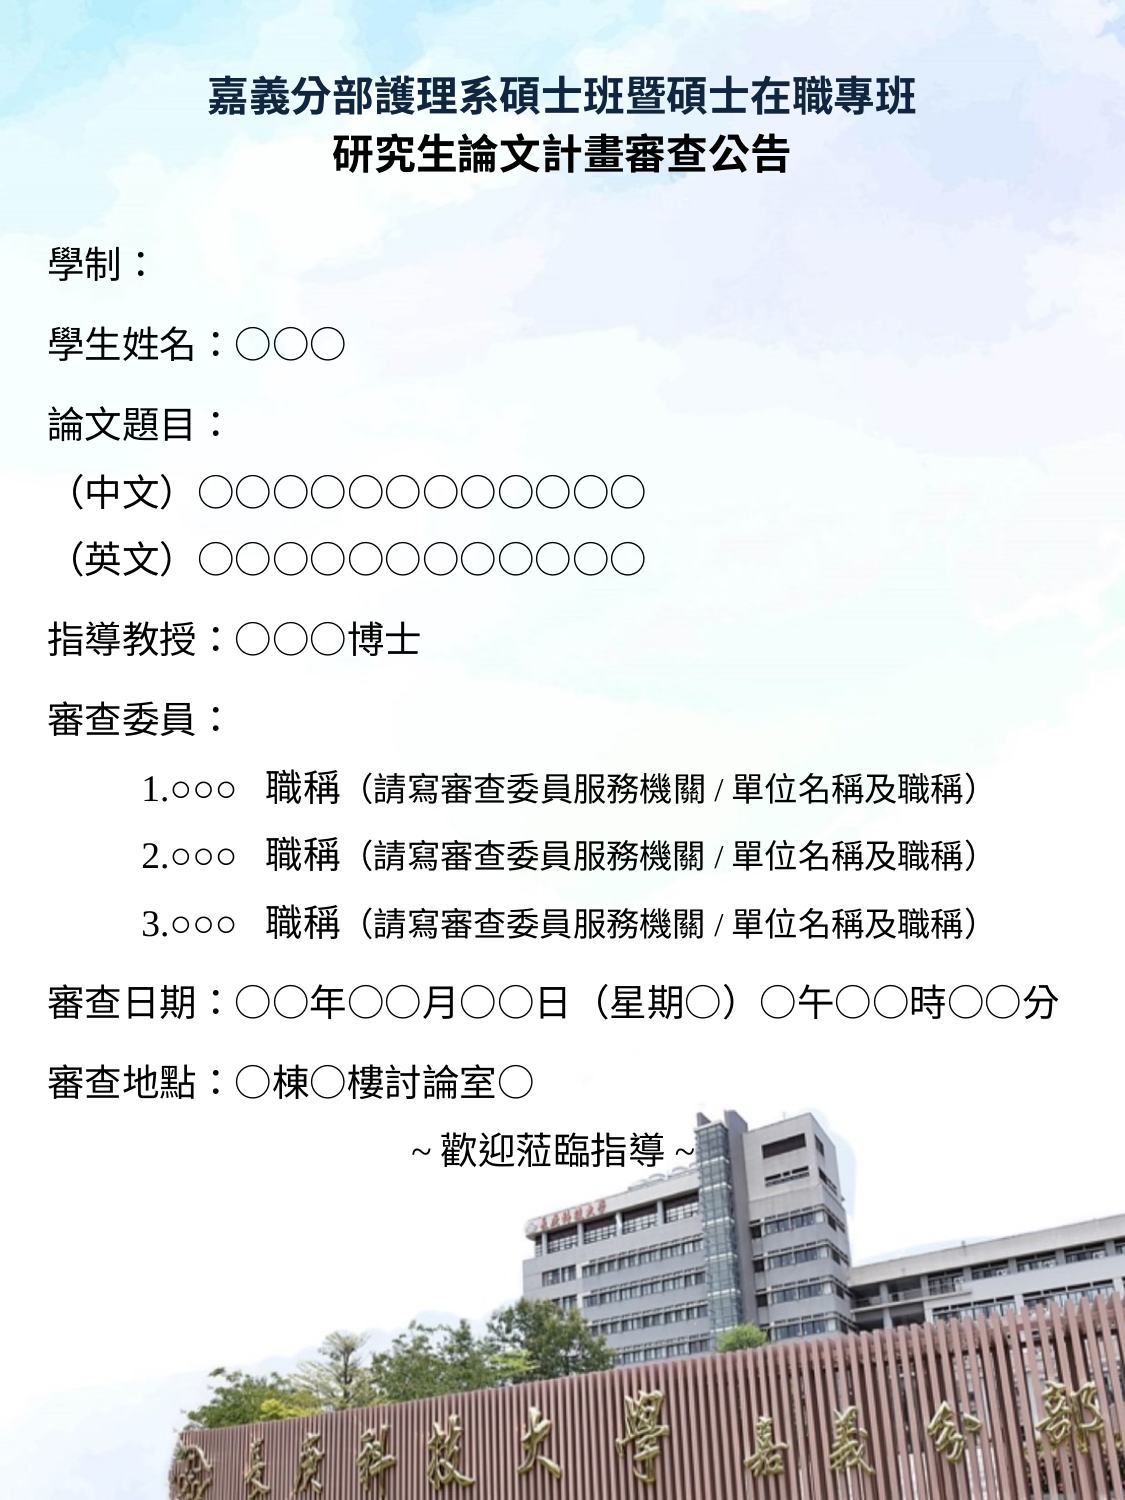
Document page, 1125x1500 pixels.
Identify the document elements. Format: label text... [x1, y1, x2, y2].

picture [0, 0, 1125, 1500]
text_box 研究生論文計畫審查公告 [318, 120, 807, 185]
text_box 嘉義分部護理系碩士班暨碩士在職專班 [37, 37, 1088, 127]
text_box 學制： 學生姓名：○○○ 論文題目： （中文）○○○○○○○○○○○○ （英文）○○○○○○○○○○○○ 指導教授：○○○博士 審查委員： 1.○○○ 職稱（請寫審查委員服務機關/單位名稱及職稱） 2.○○○ 職稱（請寫審查委員服務機關/單位名稱及職稱） 3.○○○ 職稱（請寫審查委員服務機關/單位名稱及職稱） 審查日期：○○年○○月○○日（星期○）○午○○時○○分 審查地點：○棟○樓討論室○ ~歡迎蒞臨指導~ [32, 211, 1093, 1204]
